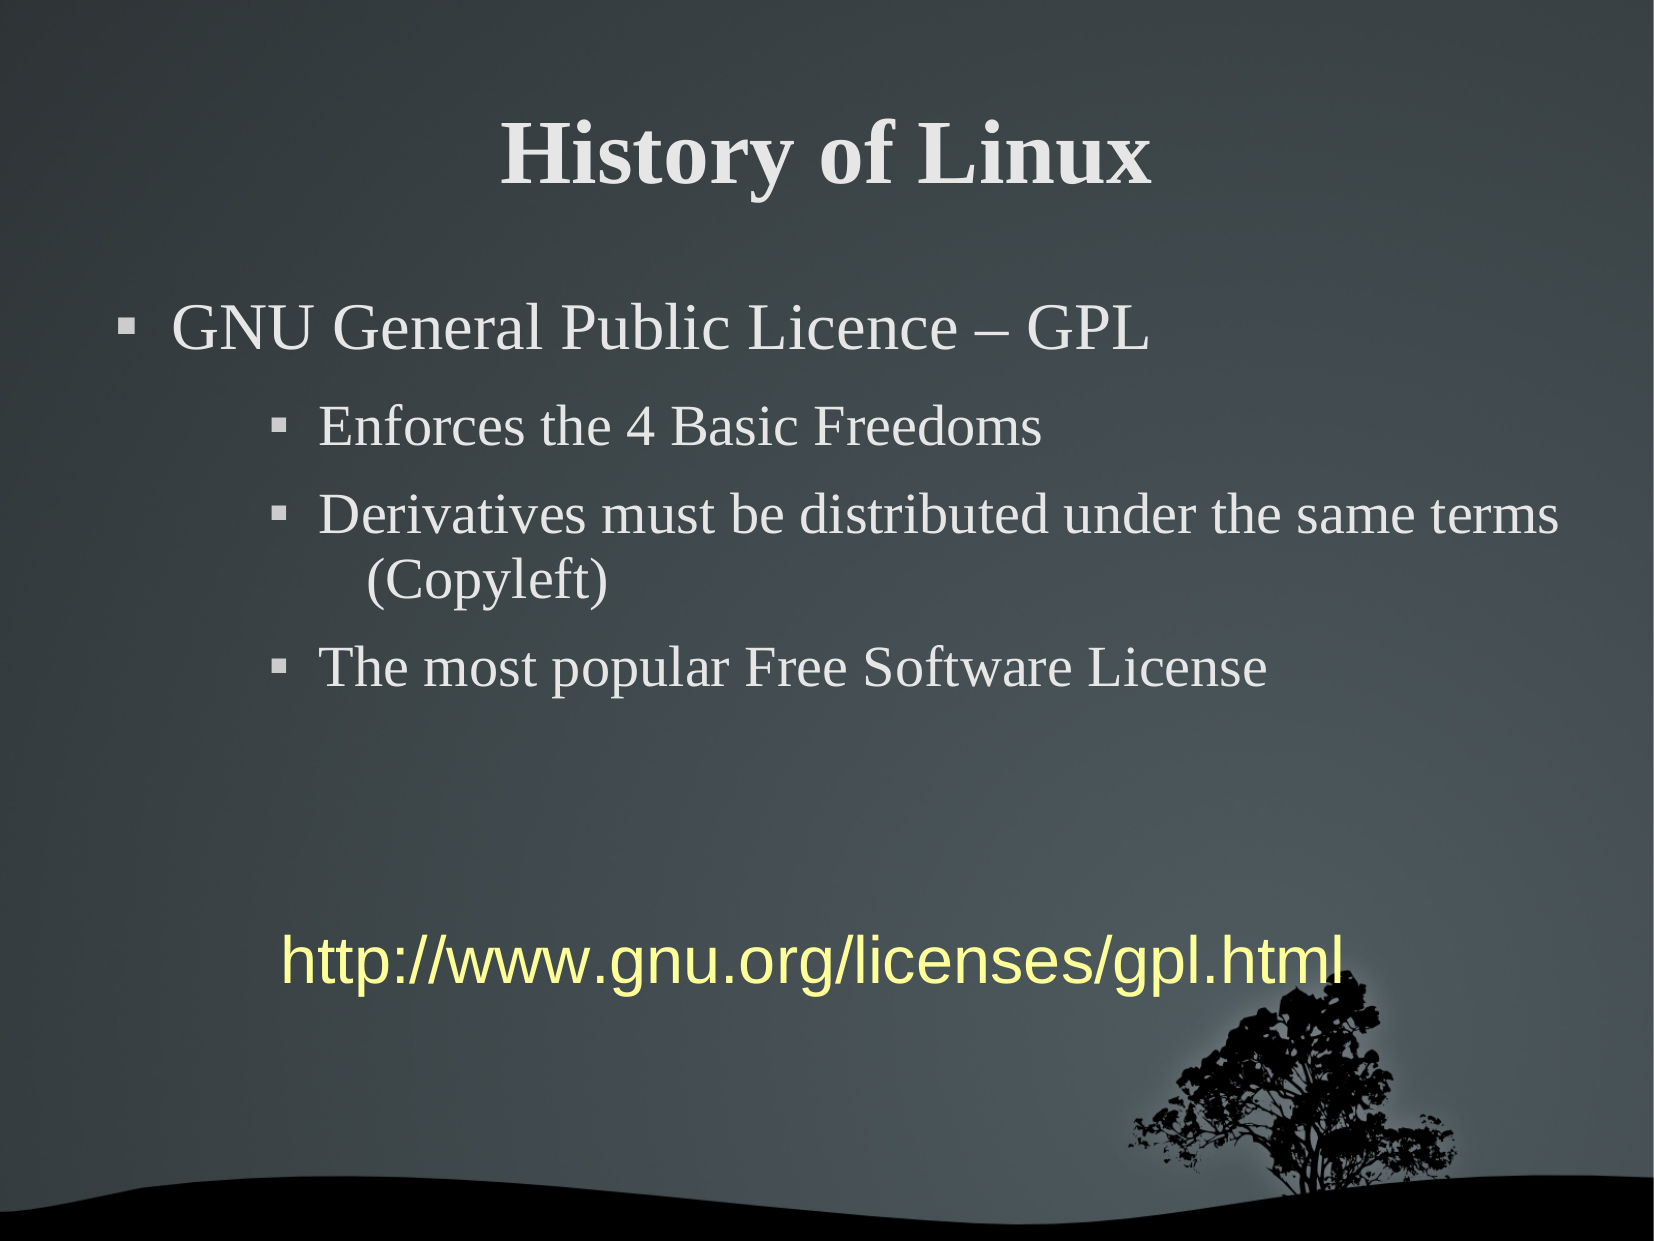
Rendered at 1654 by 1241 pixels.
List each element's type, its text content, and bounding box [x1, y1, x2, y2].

picture [0, 0, 1654, 1241]
list GNU General Public Licence – GPL Enforces the 4 Basic Freedoms Derivatives must be distributed under the same terms (Copyleft) The most popular Free Software License [82, 290, 1571, 1109]
title History of Linux [82, 49, 1571, 257]
text_box http://www.gnu.org/licenses/gpl.html [265, 915, 1388, 1034]
